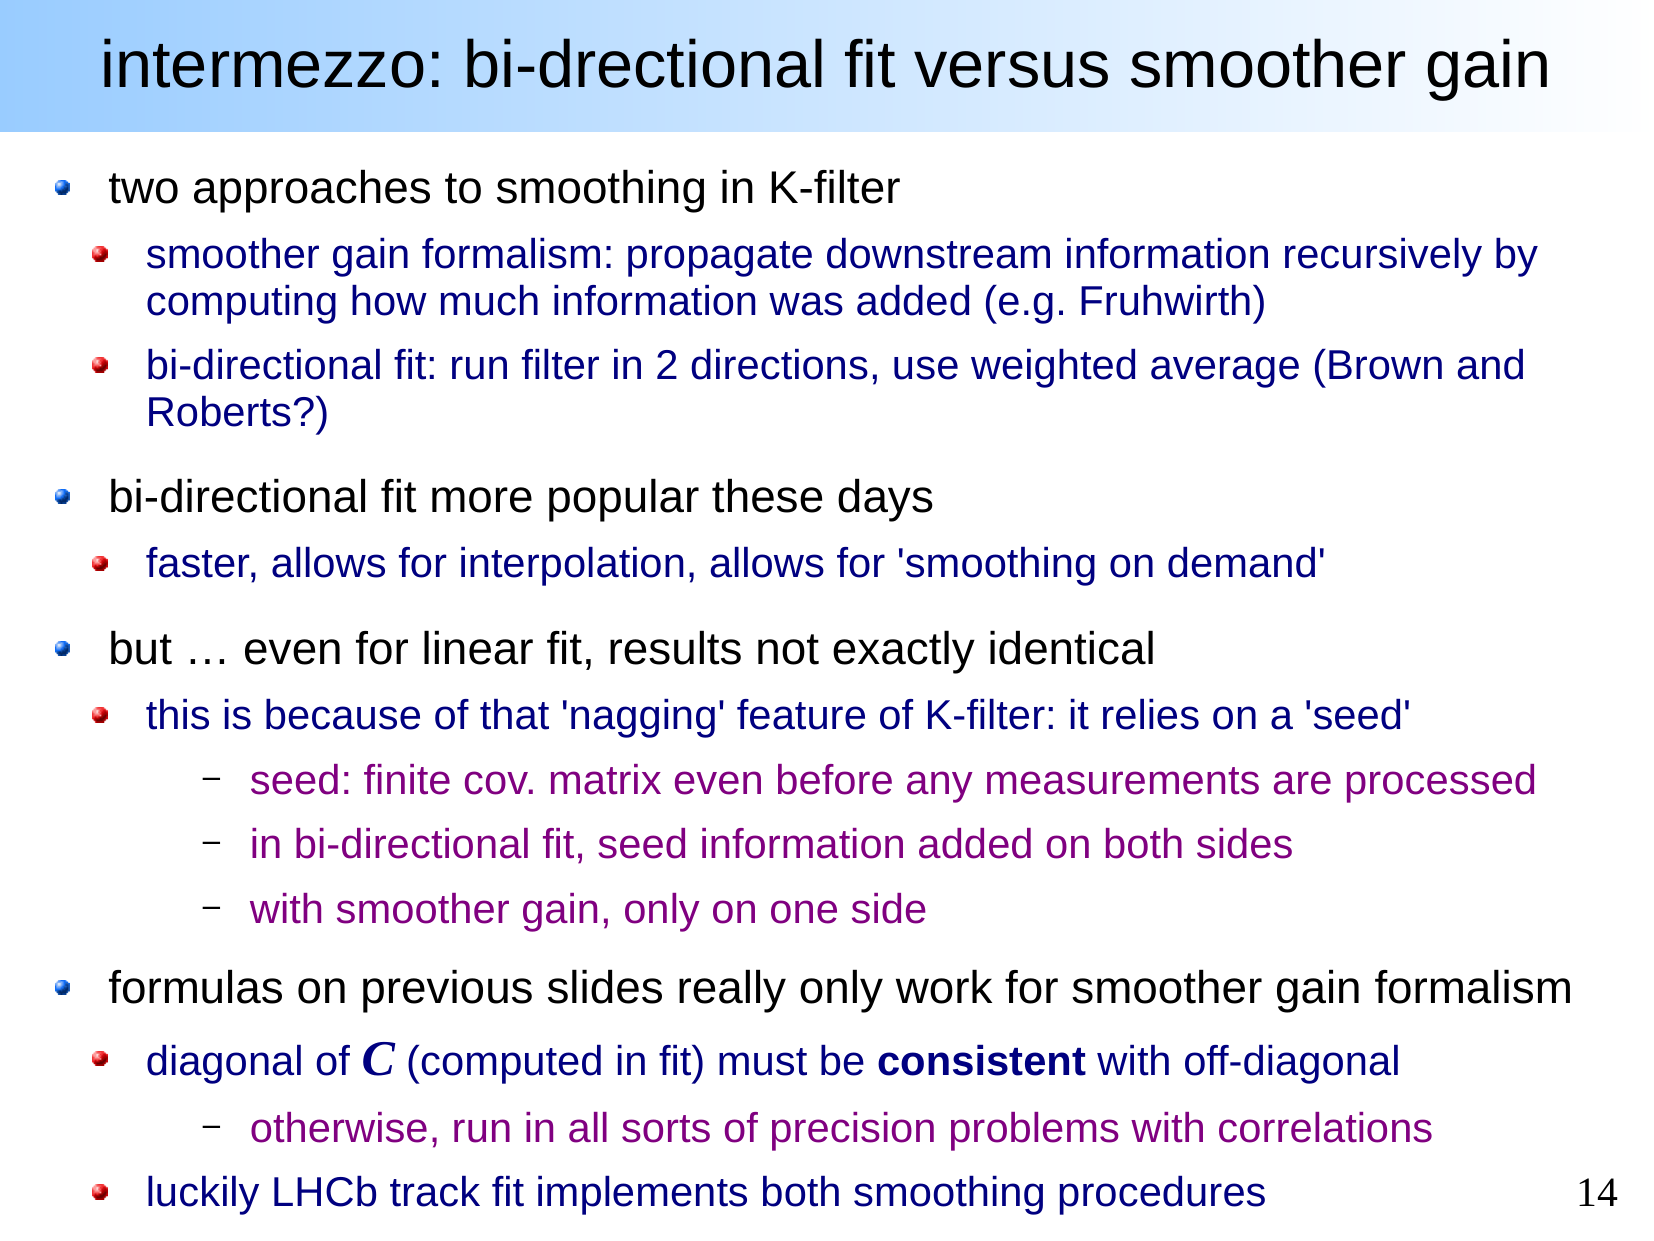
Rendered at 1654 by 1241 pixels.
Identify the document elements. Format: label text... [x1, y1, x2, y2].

list two approaches to smoothing in K-filter smoother gain formalism: propagate downstream information recursively by computing how much information was added (e.g. Fruhwirth) bi-directional fit: run filter in 2 directions, use weighted average (Brown and Roberts?) bi-directional fit more popular these days faster, allows for interpolation, allows for 'smoothing on demand' but … even for linear fit, results not exactly identical this is because of that 'nagging' feature of K-filter: it relies on a 'seed' seed: finite cov. matrix even before any measurements are processed in bi-directional fit, seed information added on both sides with smoother gain, only on one side formulas on previous slides really only work for smoother gain formalism diagonal of C (computed in fit) must be consistent with off-diagonal otherwise, run in all sorts of precision problems with correlations luckily LHCb track fit implements both smoothing procedures [37, 161, 1618, 1225]
title intermezzo: bi-drectional fit versus smoother gain [82, 19, 1571, 108]
